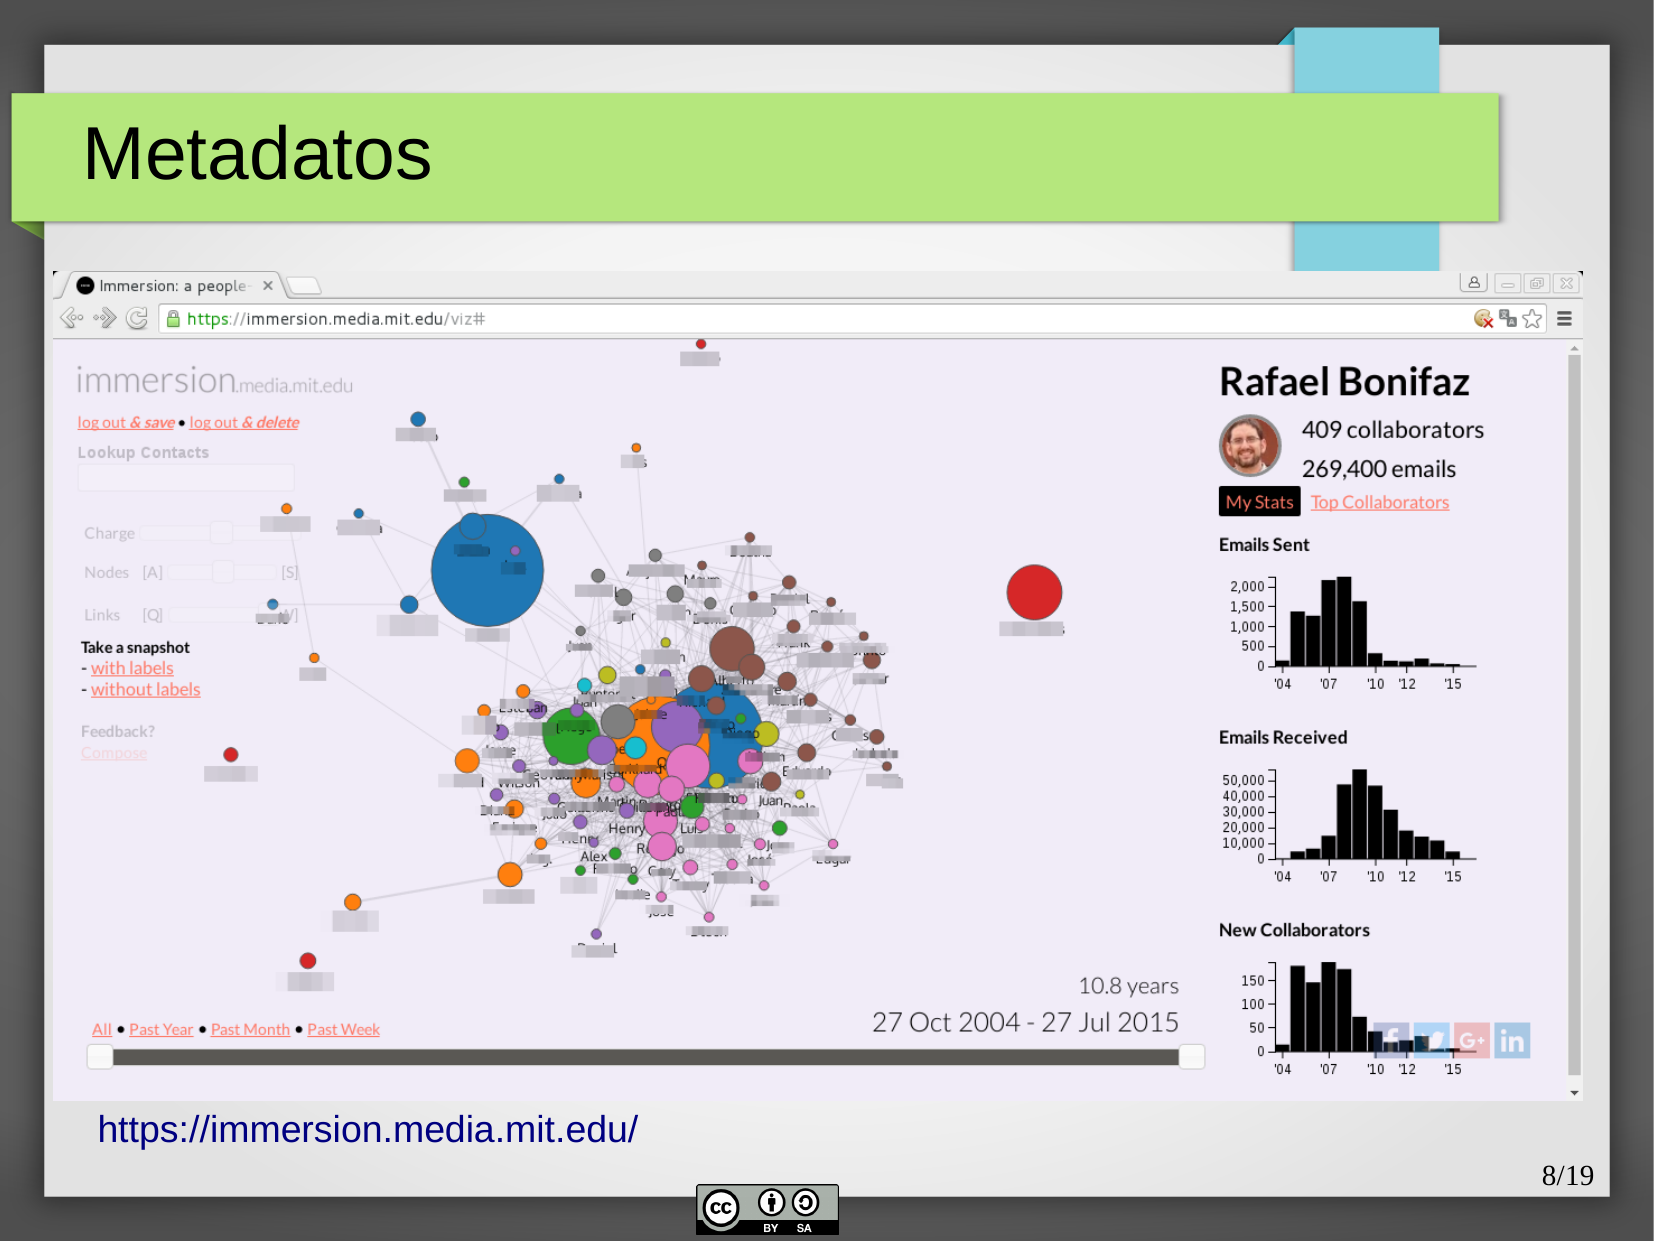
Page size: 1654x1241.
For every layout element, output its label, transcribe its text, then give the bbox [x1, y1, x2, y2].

text_box https://immersion.media.mit.edu/ [82, 1100, 654, 1158]
title Metadatos [82, 94, 1264, 213]
picture [0, 0, 1654, 1241]
